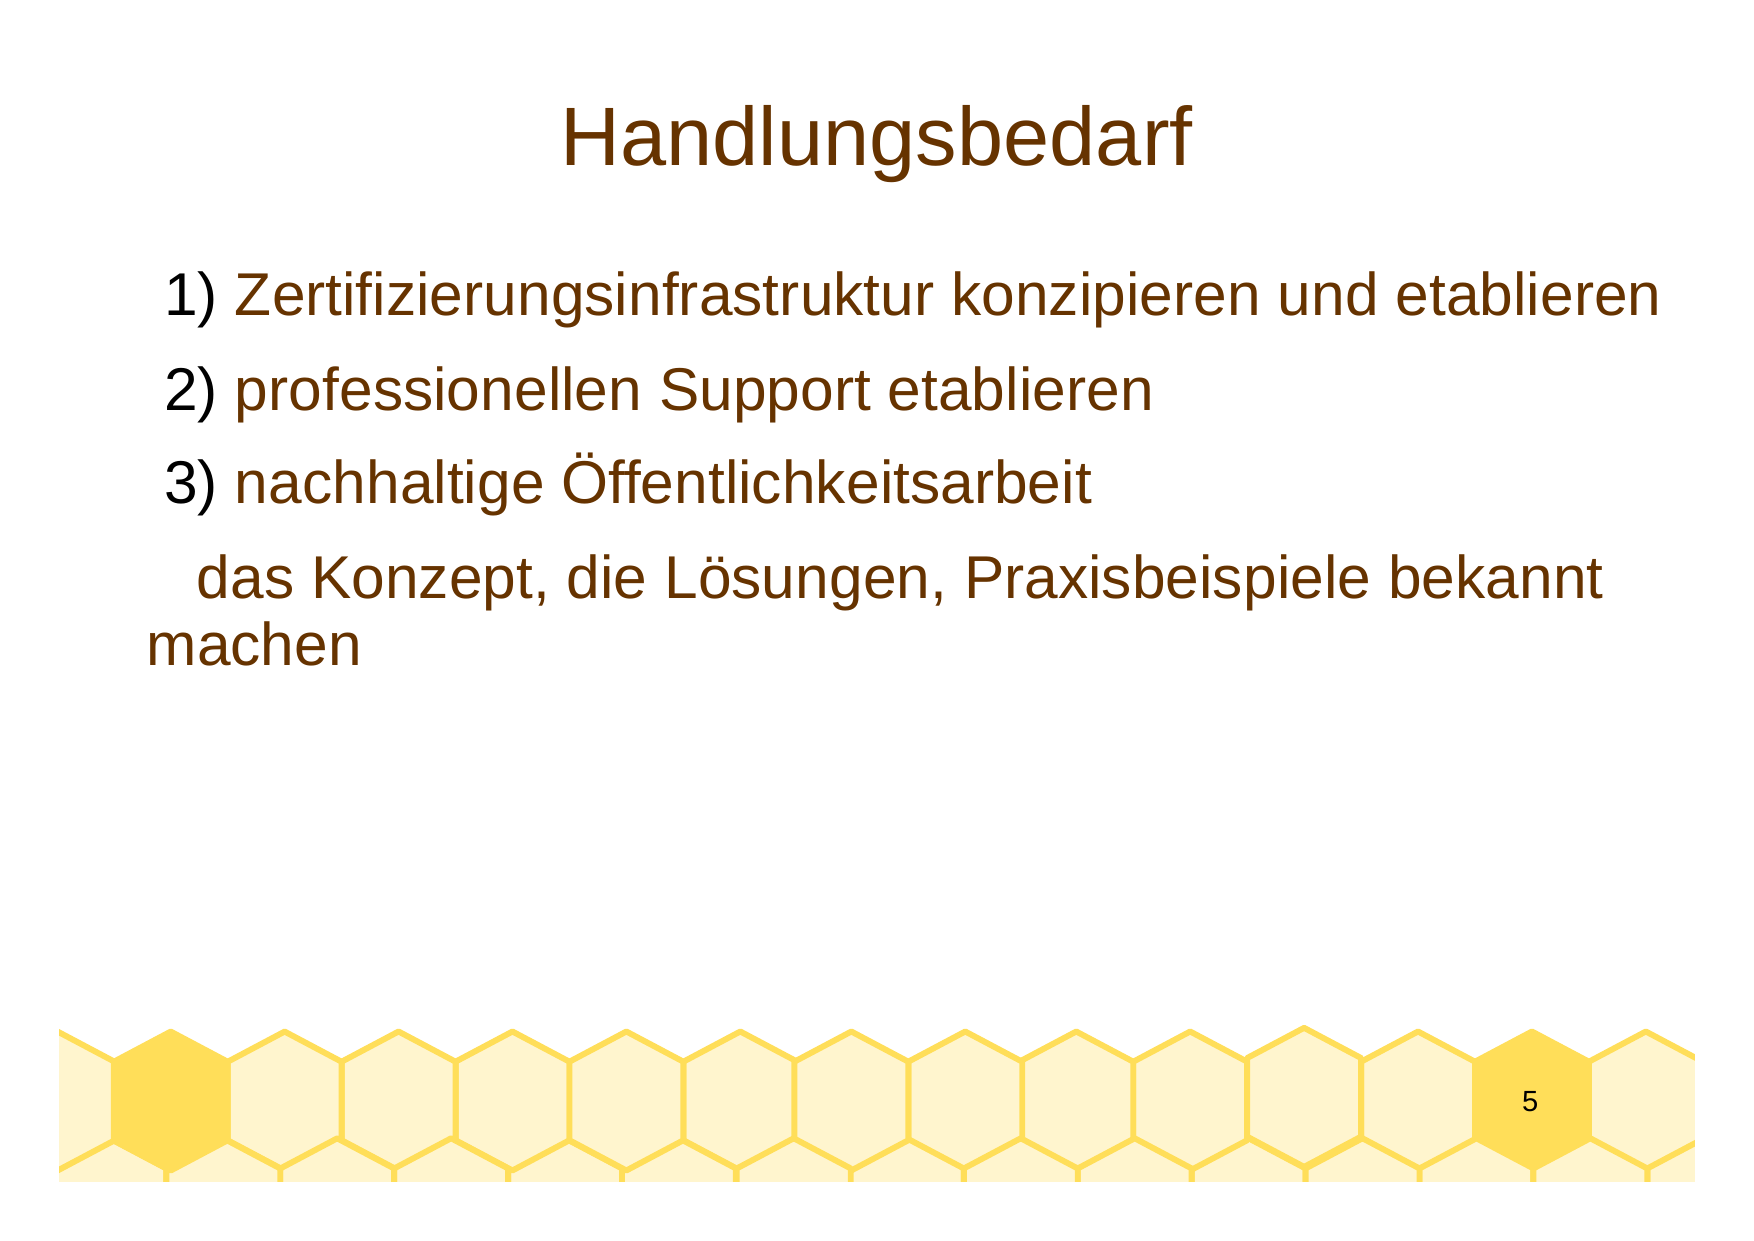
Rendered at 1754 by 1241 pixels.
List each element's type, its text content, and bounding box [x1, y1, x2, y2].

title Handlungsbedarf [146, 47, 1608, 226]
list Zertifizierungsinfrastruktur konzipieren und etablieren professionellen Support etablieren nachhaltige Öffentlichkeitsarbeit das Konzept, die Lösungen, Praxisbeispiele bekannt machen [146, 261, 1678, 1099]
